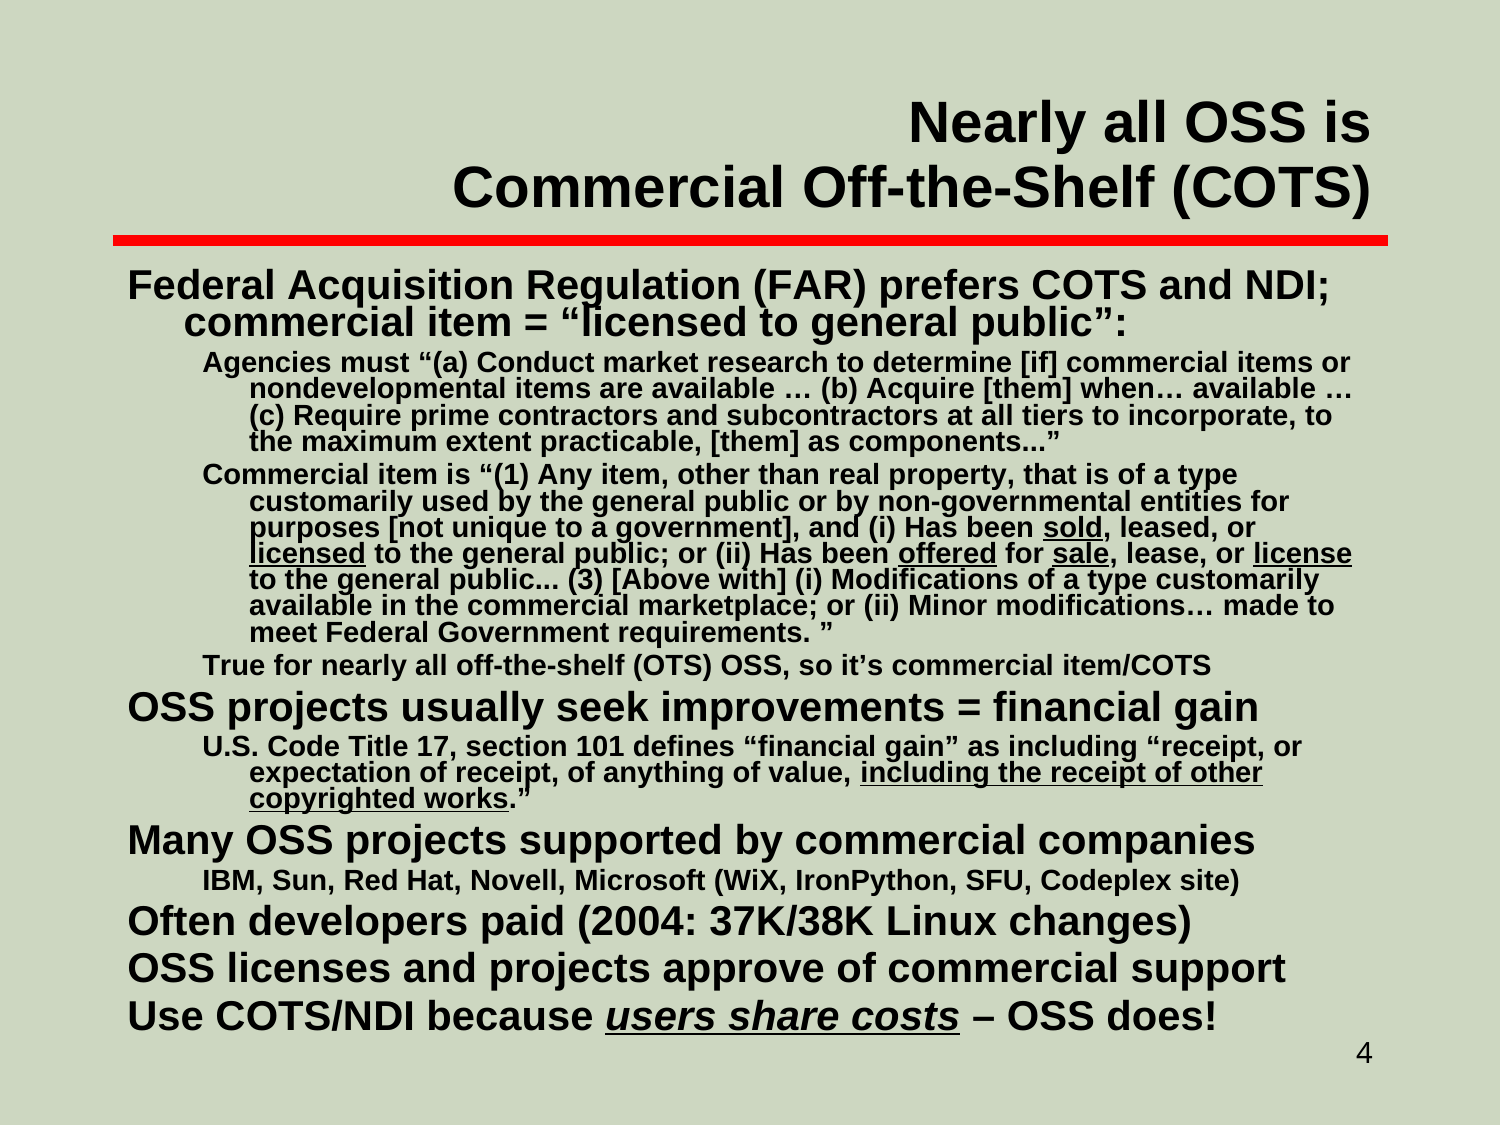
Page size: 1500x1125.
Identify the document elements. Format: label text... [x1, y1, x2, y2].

list Federal Acquisition Regulation (FAR) prefers COTS and NDI; commercial item = “licensed to general public”: Agencies must “(a) Conduct market research to determine [if] commercial items or nondevelopmental items are available … (b) Acquire [them] when… available … (c) Require prime contractors and subcontractors at all tiers to incorporate, to the maximum extent practicable, [them] as components...” Commercial item is “(1) Any item, other than real property, that is of a type customarily used by the general public or by non-governmental entities for purposes [not unique to a government], and (i) Has been sold, leased, or licensed to the general public; or (ii) Has been offered for sale, lease, or license to the general public... (3) [Above with] (i) Modifications of a type customarily available in the commercial marketplace; or (ii) Minor modifications… made to meet Federal Government requirements. ” True for nearly all off-the-shelf (OTS) OSS, so it’s commercial item/COTS OSS projects usually seek improvements = financial gain U.S. Code Title 17, section 101 defines “financial gain” as including “receipt, or expectation of receipt, of anything of value, including the receipt of other copyrighted works.” Many OSS projects supported by commercial companies IBM, Sun, Red Hat, Novell, Microsoft (WiX, IronPython, SFU, Codeplex site) Often developers paid (2004: 37K/38K Linux changes) OSS licenses and projects approve of commercial support Use COTS/NDI because users share costs – OSS does! [112, 262, 1388, 1125]
title Nearly all OSS is Commercial Off-the-Shelf (COTS) [337, 77, 1388, 233]
